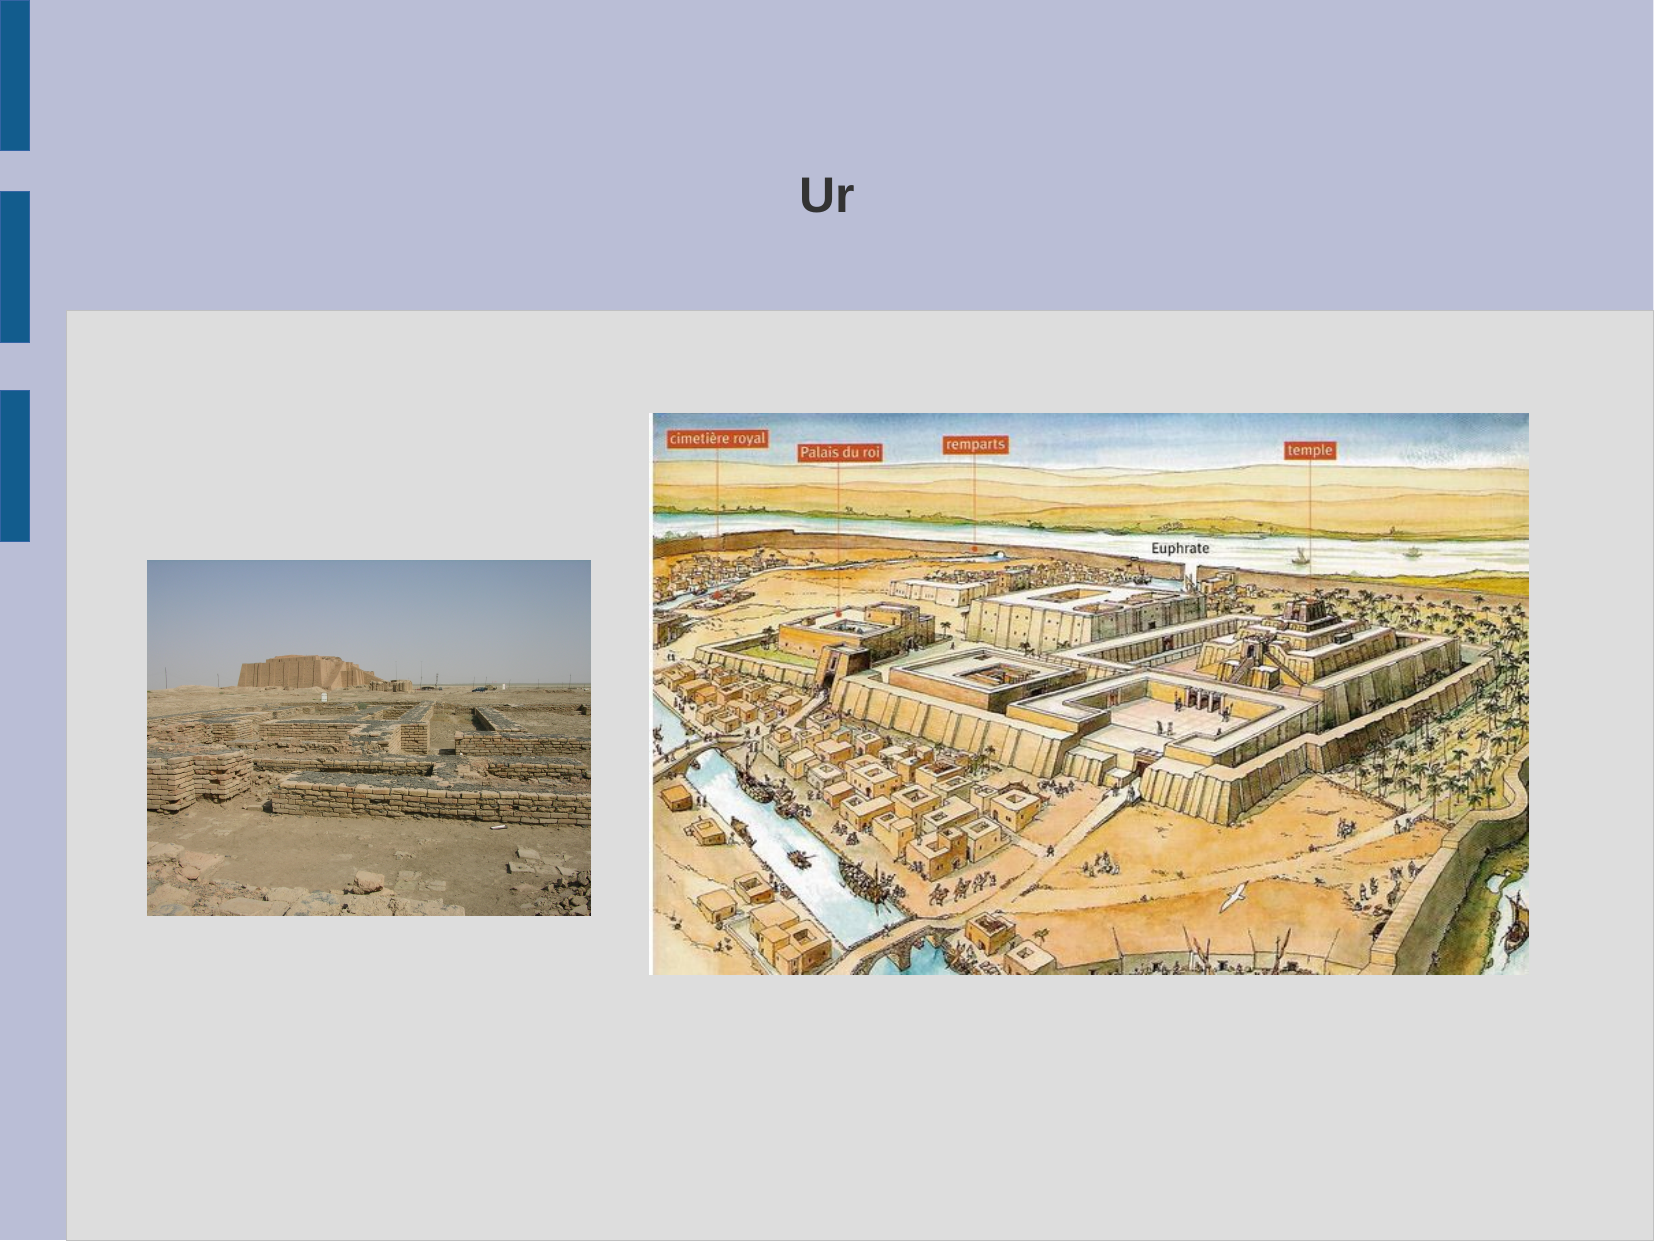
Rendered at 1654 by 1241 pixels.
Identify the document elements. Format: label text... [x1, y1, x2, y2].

title Ur [121, 91, 1534, 299]
picture [147, 560, 591, 916]
picture [649, 413, 1529, 975]
